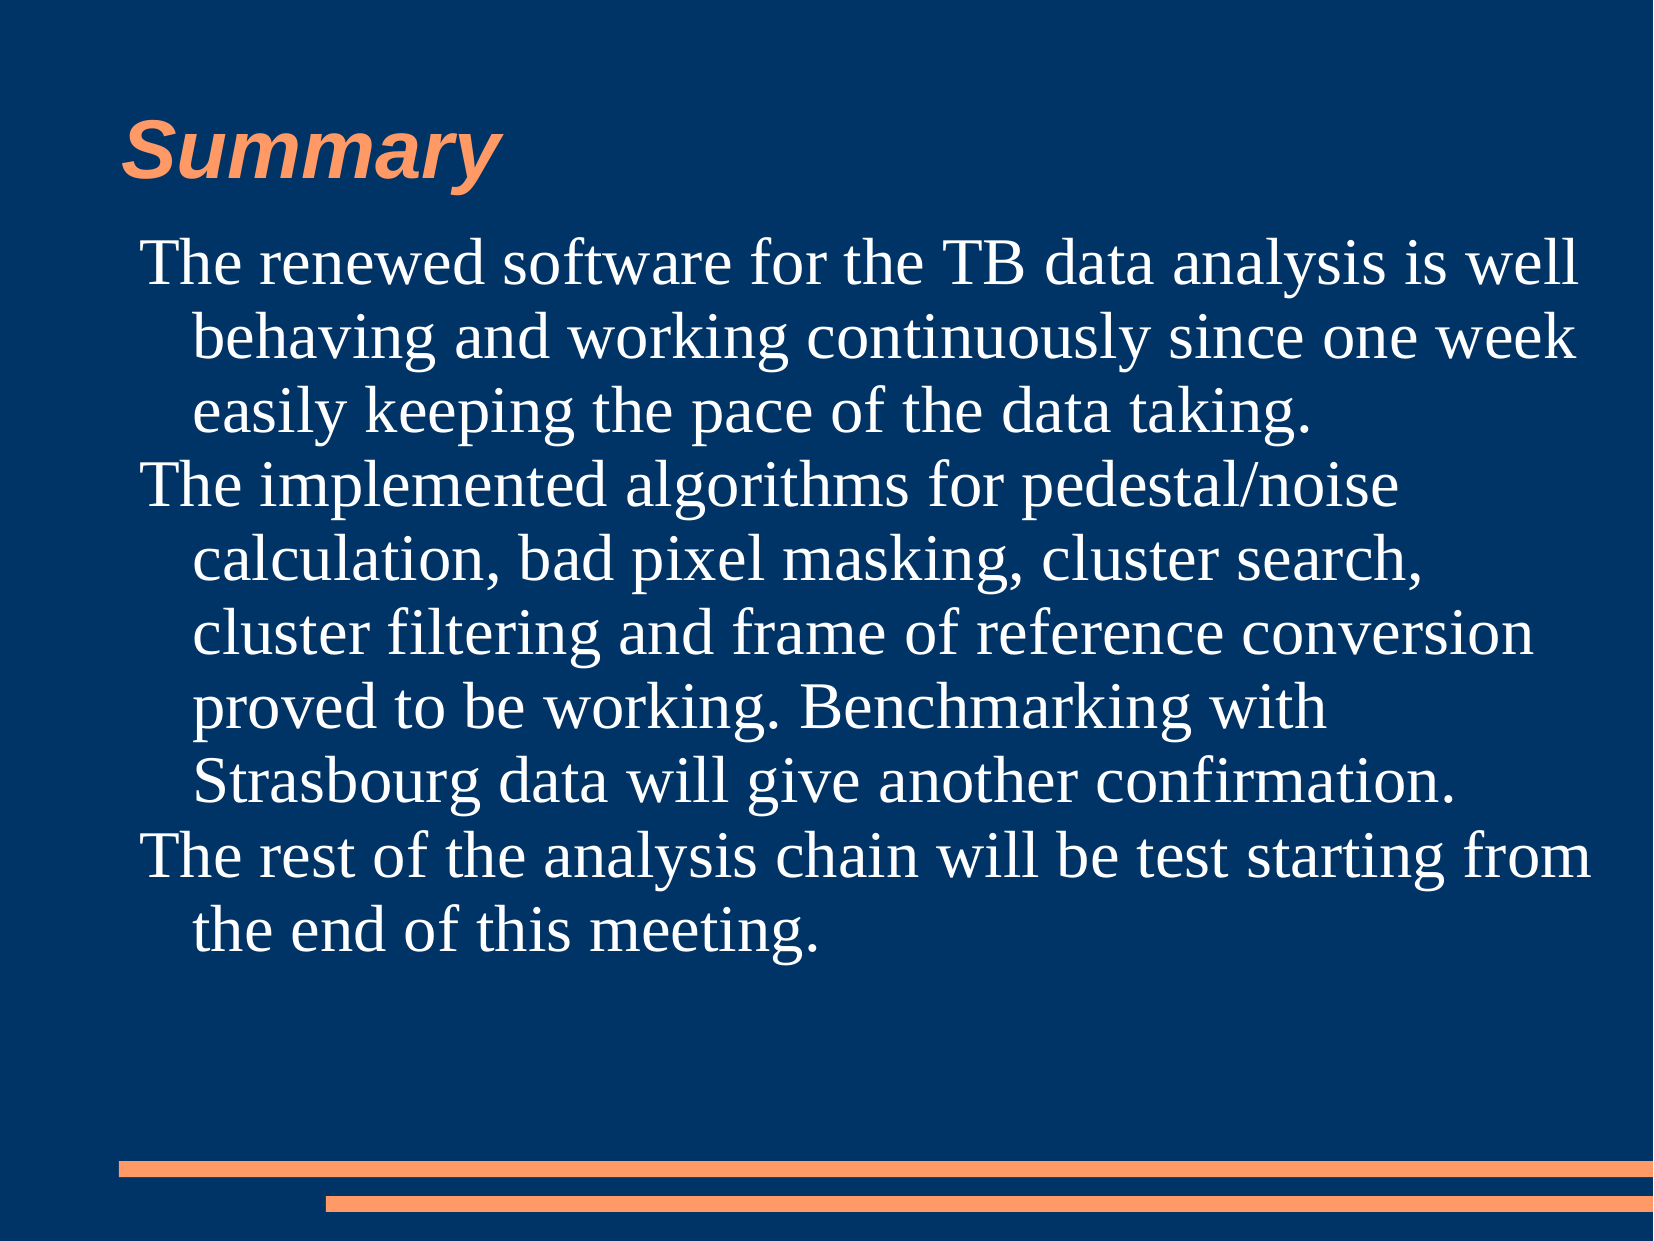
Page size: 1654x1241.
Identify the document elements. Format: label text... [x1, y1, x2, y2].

title Summary [121, 46, 1534, 225]
list The renewed software for the TB data analysis is well behaving and working continuously since one week easily keeping the pace of the data taking. The implemented algorithms for pedestal/noise calculation, bad pixel masking, cluster search, cluster filtering and frame of reference conversion proved to be working. Benchmarking with Strasbourg data will give another confirmation. The rest of the analysis chain will be test starting from the end of this meeting. [121, 225, 1613, 1028]
